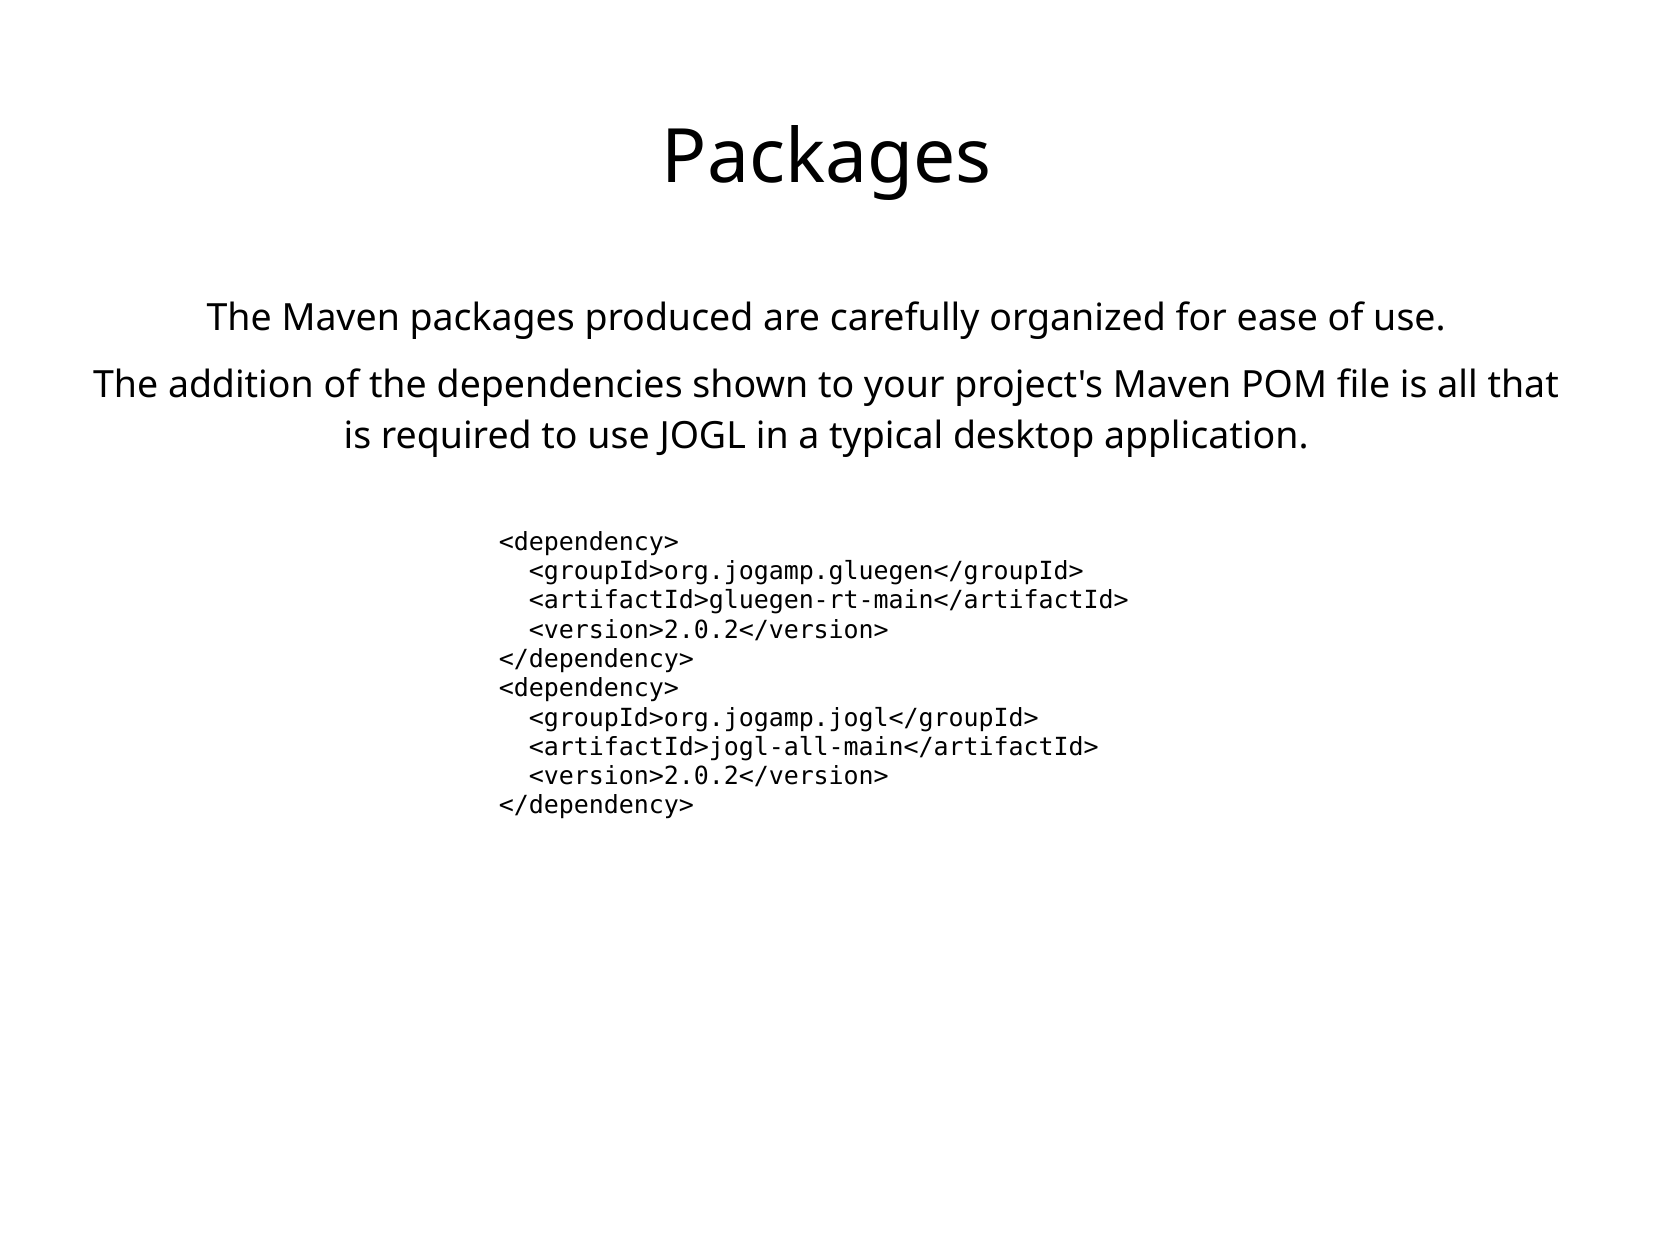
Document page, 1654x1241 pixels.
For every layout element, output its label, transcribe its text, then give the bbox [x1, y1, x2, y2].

text_box <dependency> <groupId>org.jogamp.gluegen</groupId> <artifactId>gluegen-rt-main</artifactId> <version>2.0.2</version> </dependency> <dependency> <groupId>org.jogamp.jogl</groupId> <artifactId>jogl-all-main</artifactId> <version>2.0.2</version> </dependency> [484, 519, 1347, 857]
title Packages [82, 49, 1571, 257]
list The Maven packages produced are carefully organized for ease of use. The addition of the dependencies shown to your project's Maven POM file is all that is required to use JOGL in a typical desktop application. [82, 290, 1571, 1010]
